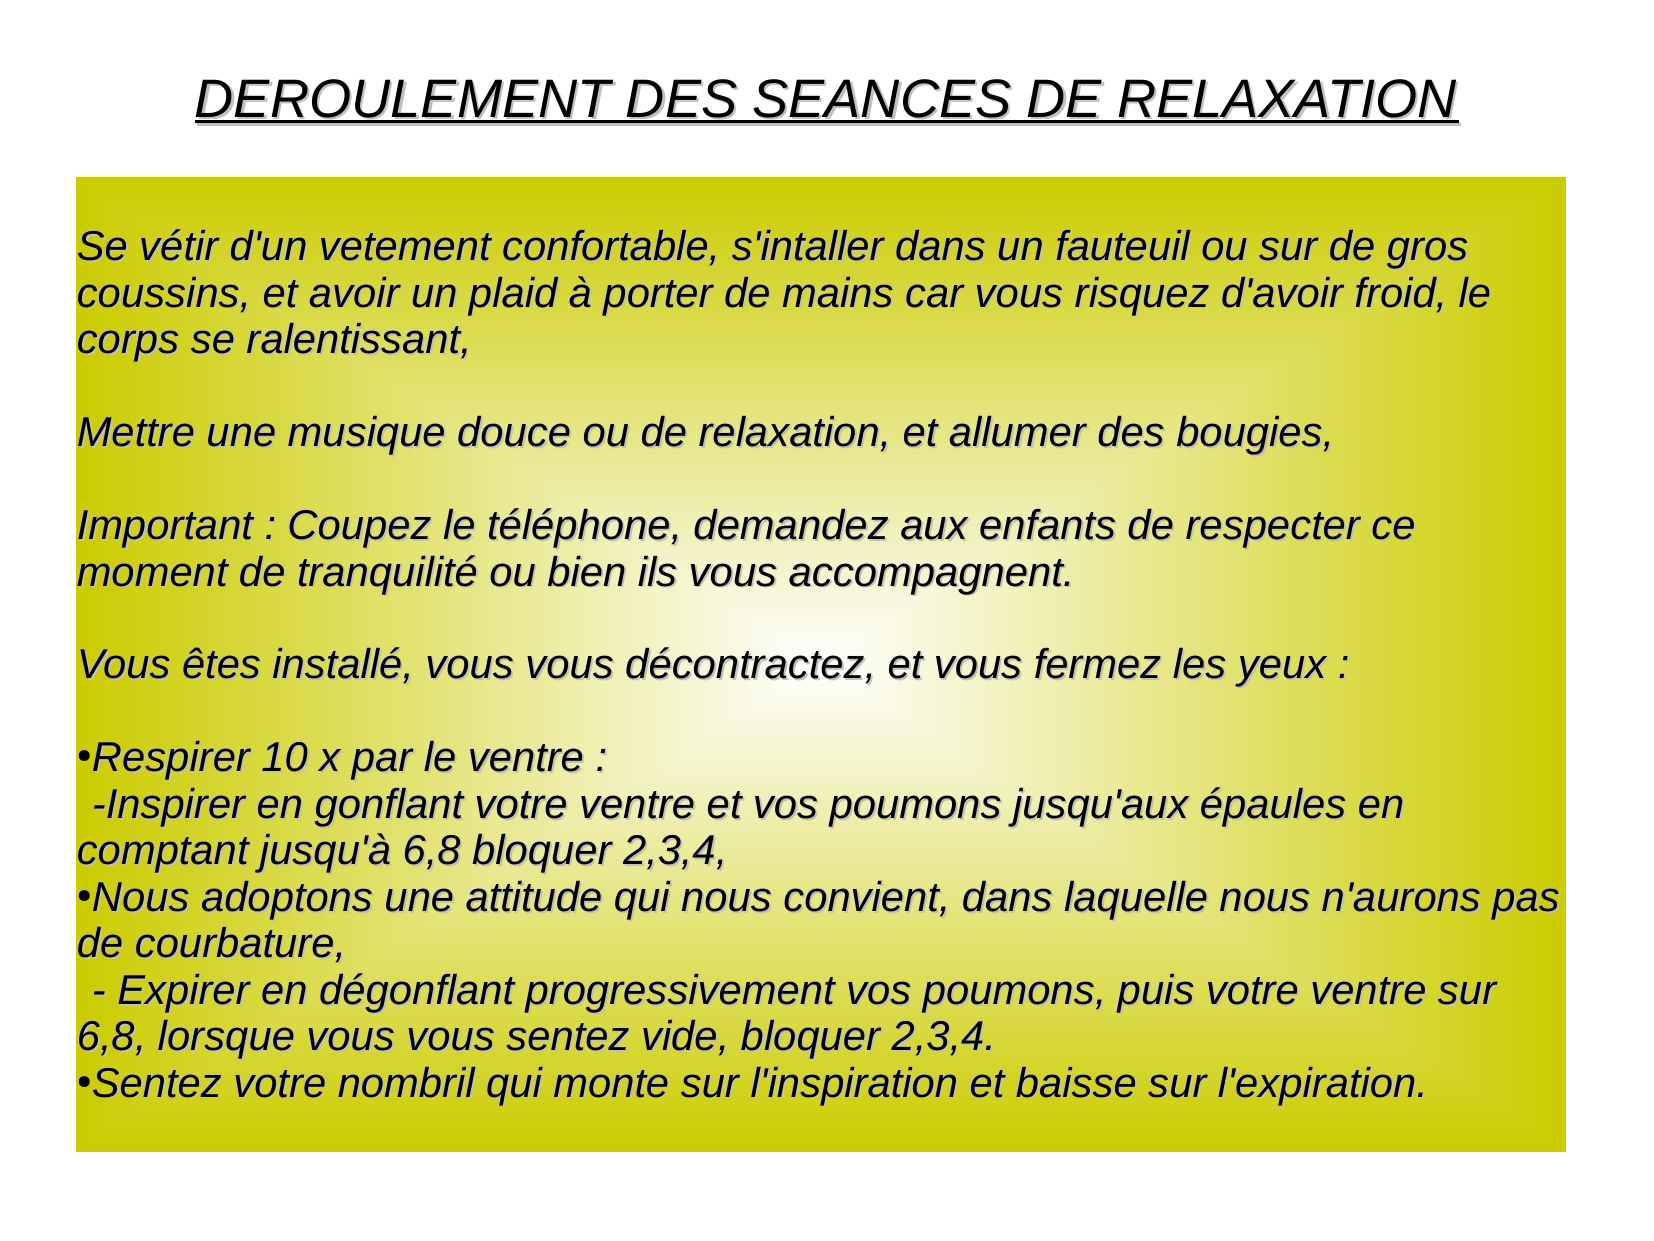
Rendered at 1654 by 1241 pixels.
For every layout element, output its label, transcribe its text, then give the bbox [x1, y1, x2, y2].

subtitle Se vétir d'un vetement confortable, s'intaller dans un fauteuil ou sur de gros coussins, et avoir un plaid à porter de mains car vous risquez d'avoir froid, le corps se ralentissant, Mettre une musique douce ou de relaxation, et allumer des bougies, Important : Coupez le téléphone, demandez aux enfants de respecter ce moment de tranquilité ou bien ils vous accompagnent. Vous êtes installé, vous vous décontractez, et vous fermez les yeux : Respirer 10 x par le ventre : -Inspirer en gonflant votre ventre et vos poumons jusqu'aux épaules en comptant jusqu'à 6,8 bloquer 2,3,4, Nous adoptons une attitude qui nous convient, dans laquelle nous n'aurons pas de courbature, - Expirer en dégonflant progressivement vos poumons, puis votre ventre sur 6,8, lorsque vous vous sentez vide, bloquer 2,3,4. Sentez votre nombril qui monte sur l'inspiration et baisse sur l'expiration. [76, 177, 1565, 1152]
title DEROULEMENT DES SEANCES DE RELAXATION [82, 49, 1571, 148]
